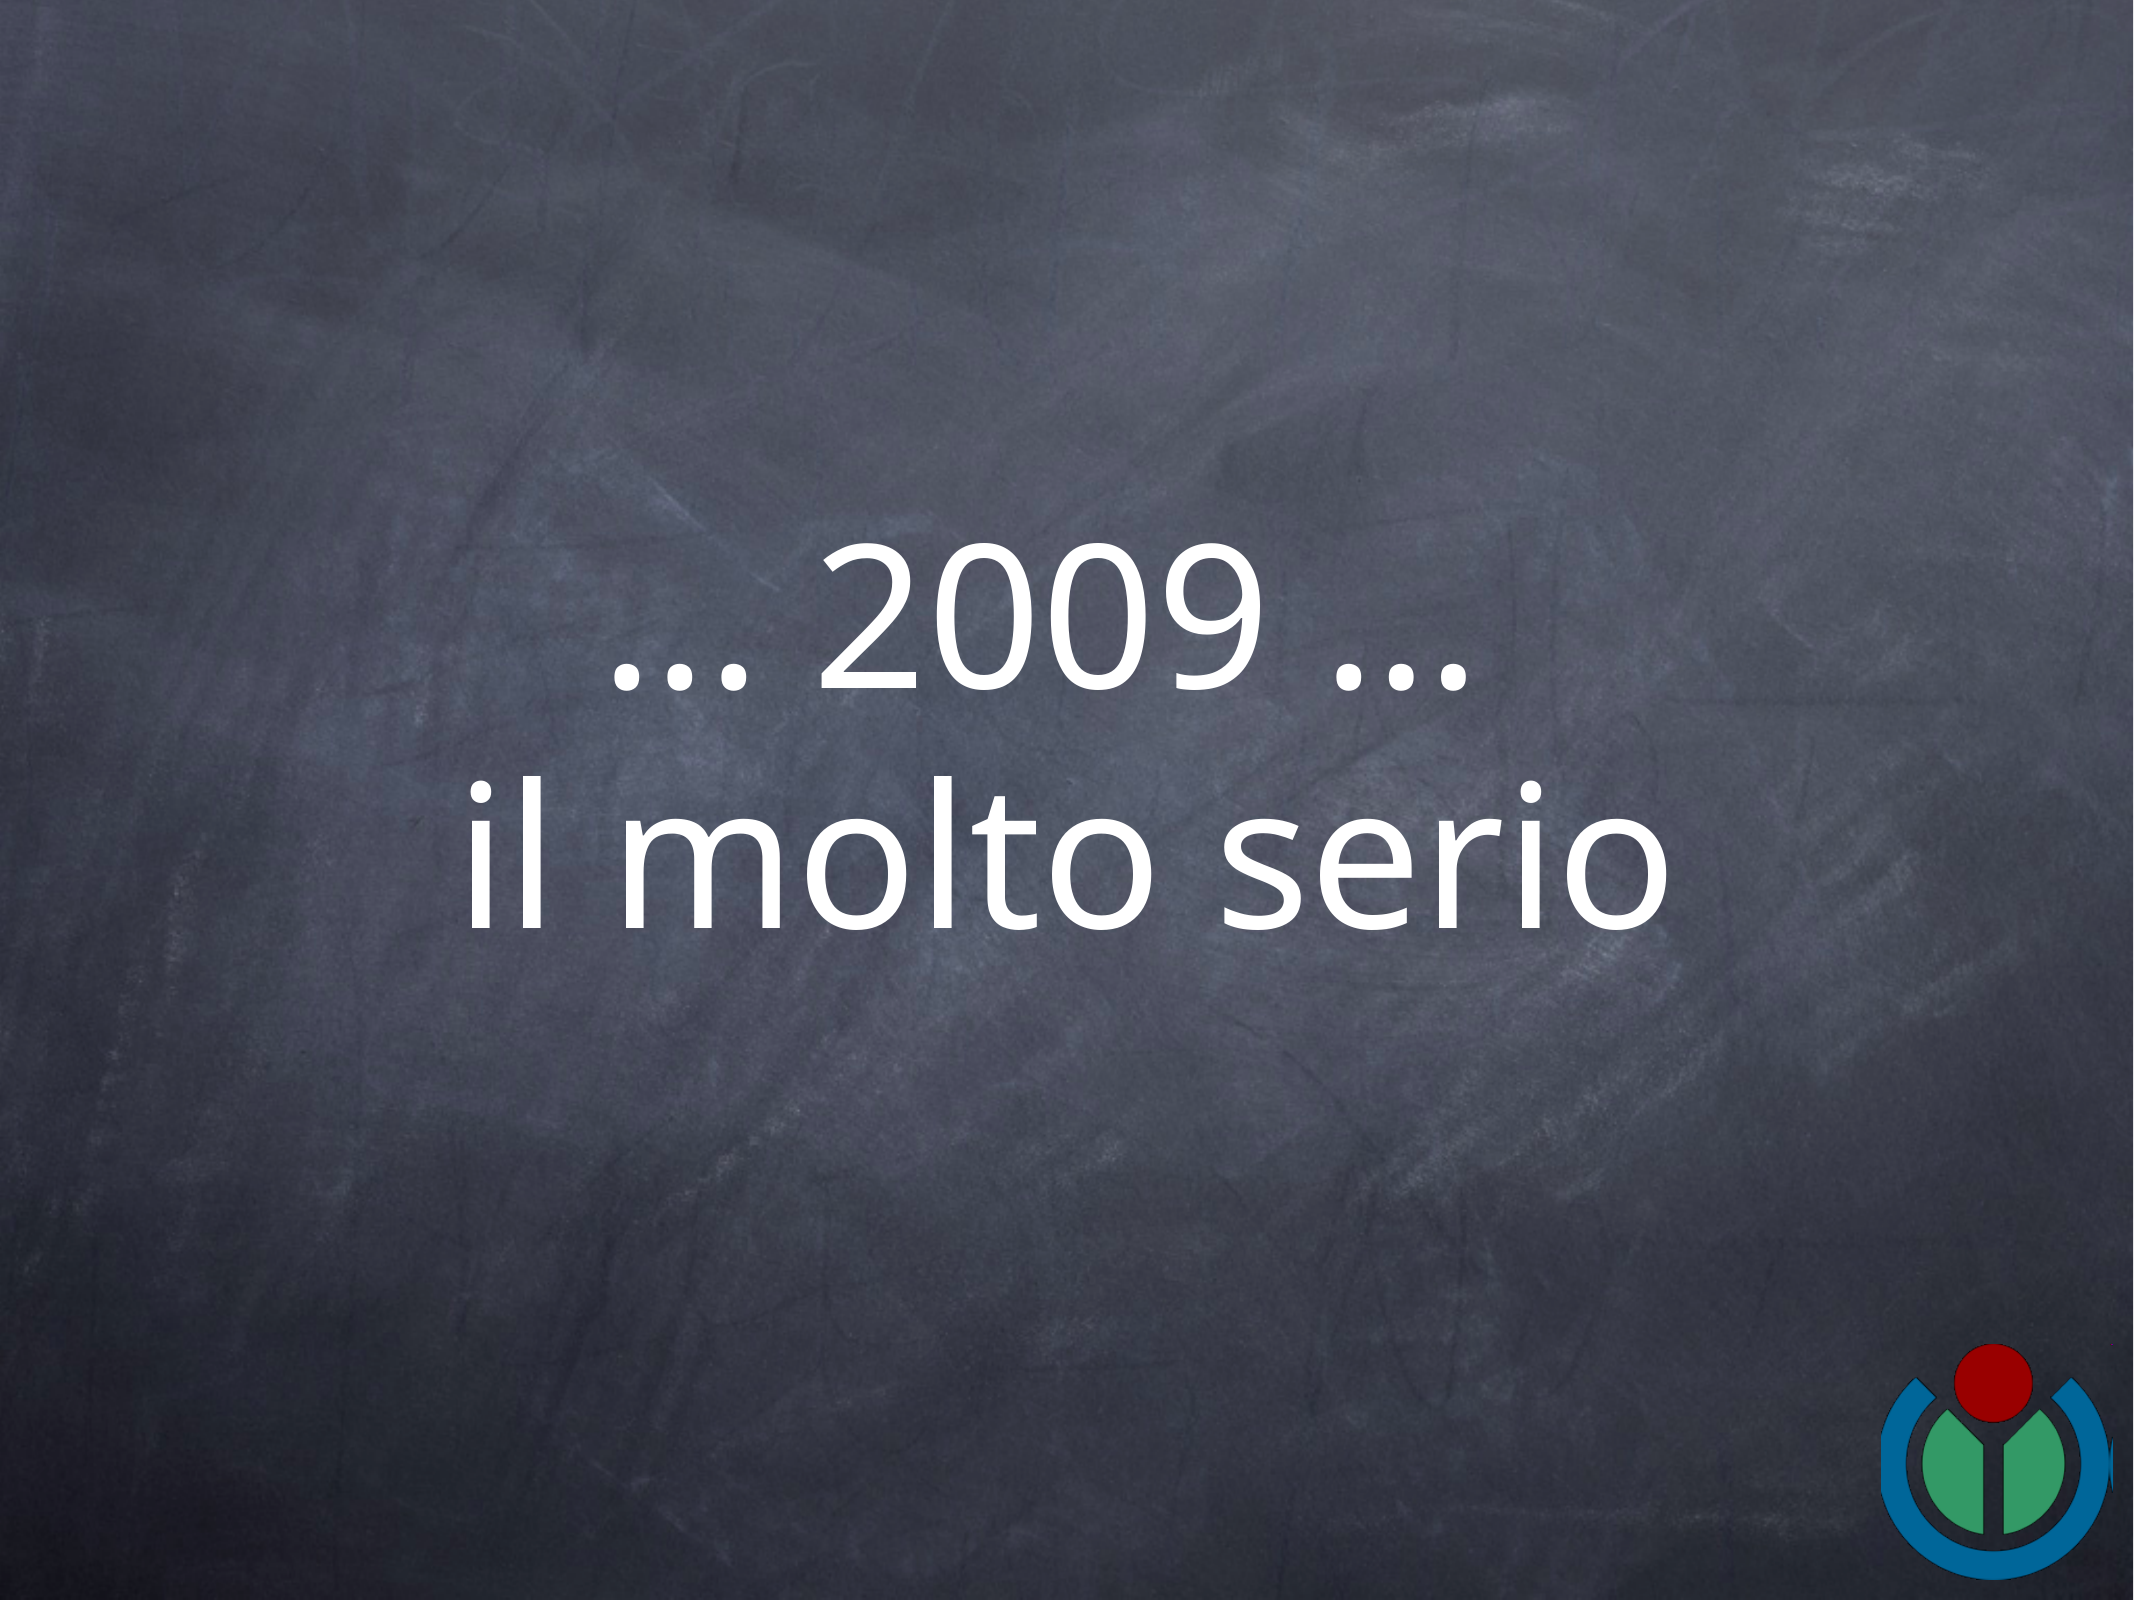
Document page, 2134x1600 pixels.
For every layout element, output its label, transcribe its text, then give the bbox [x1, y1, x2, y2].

picture [0, 0, 2134, 1600]
title ... 2009 … il molto serio [208, 386, 1925, 978]
